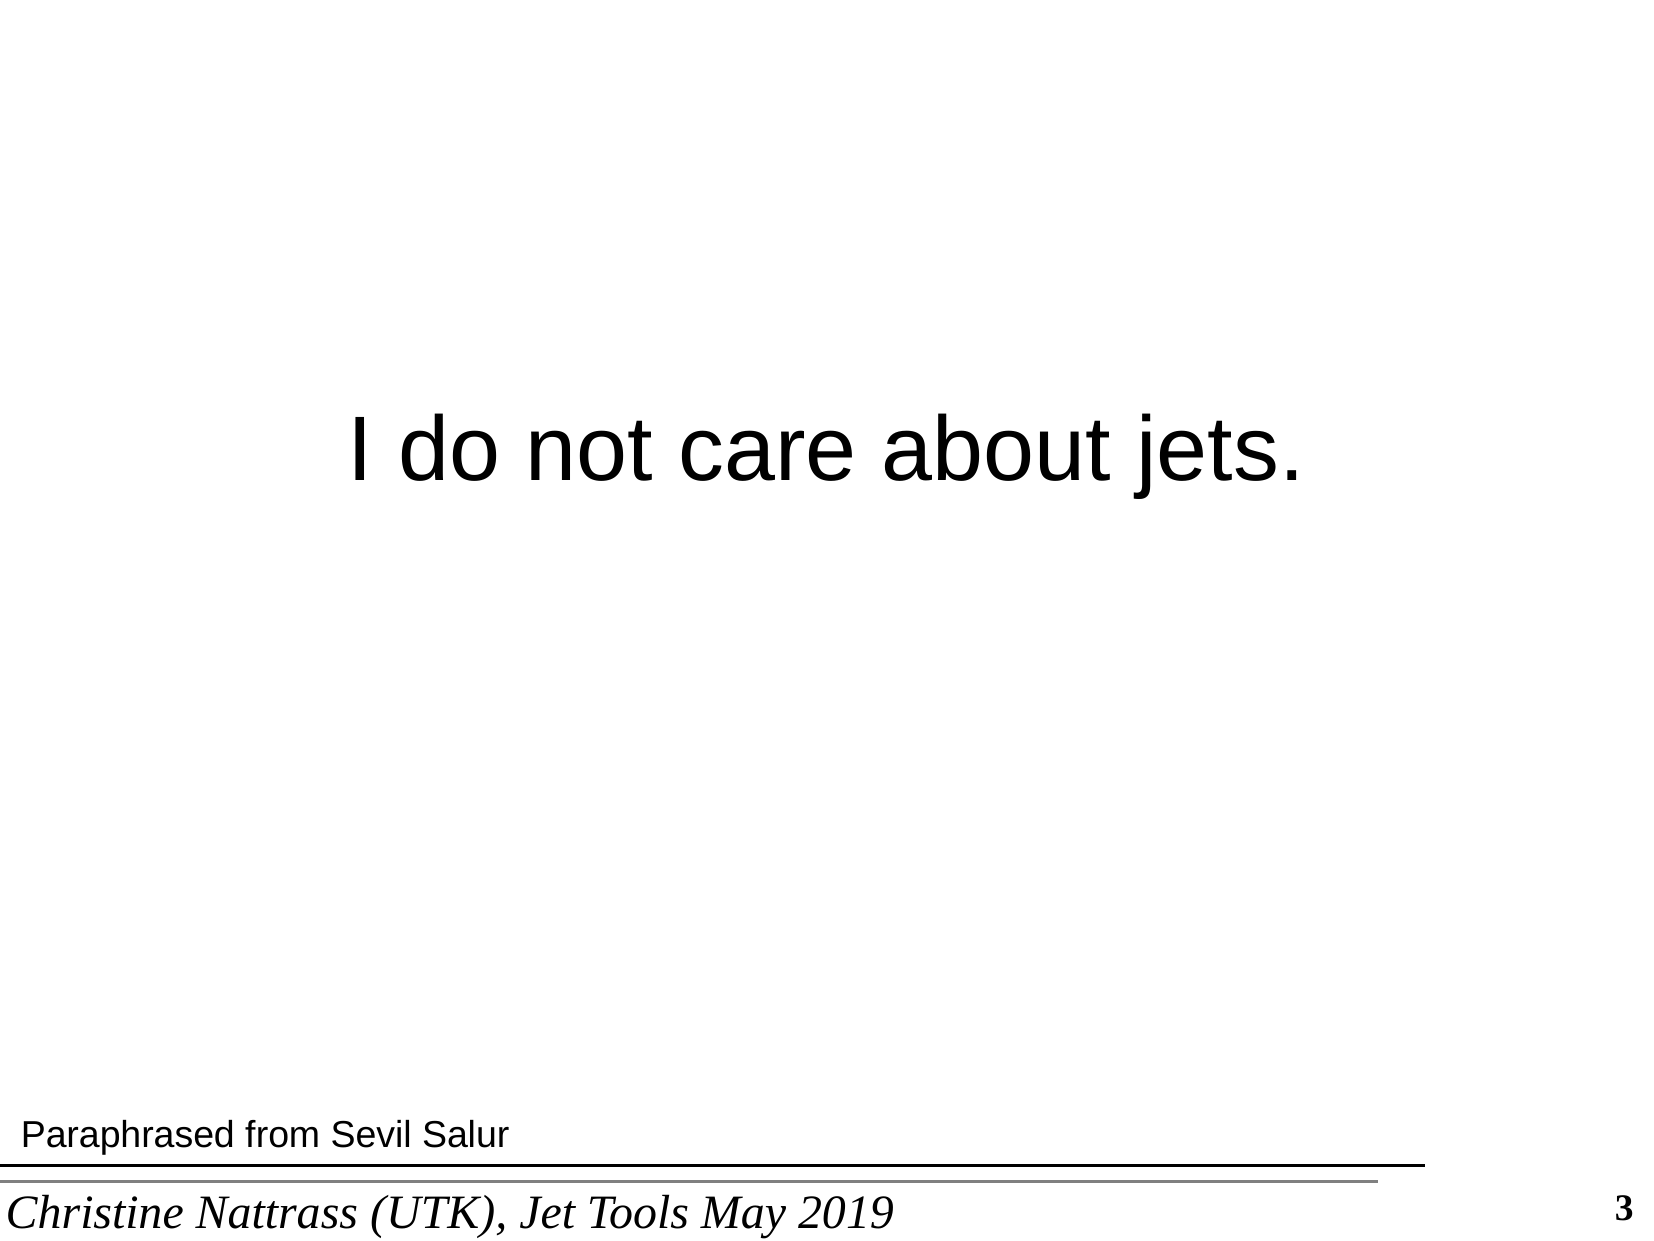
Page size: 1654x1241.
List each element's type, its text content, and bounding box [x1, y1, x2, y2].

title I do not care about jets. [82, 344, 1571, 552]
text_box Paraphrased from Sevil Salur [6, 1106, 1238, 1164]
